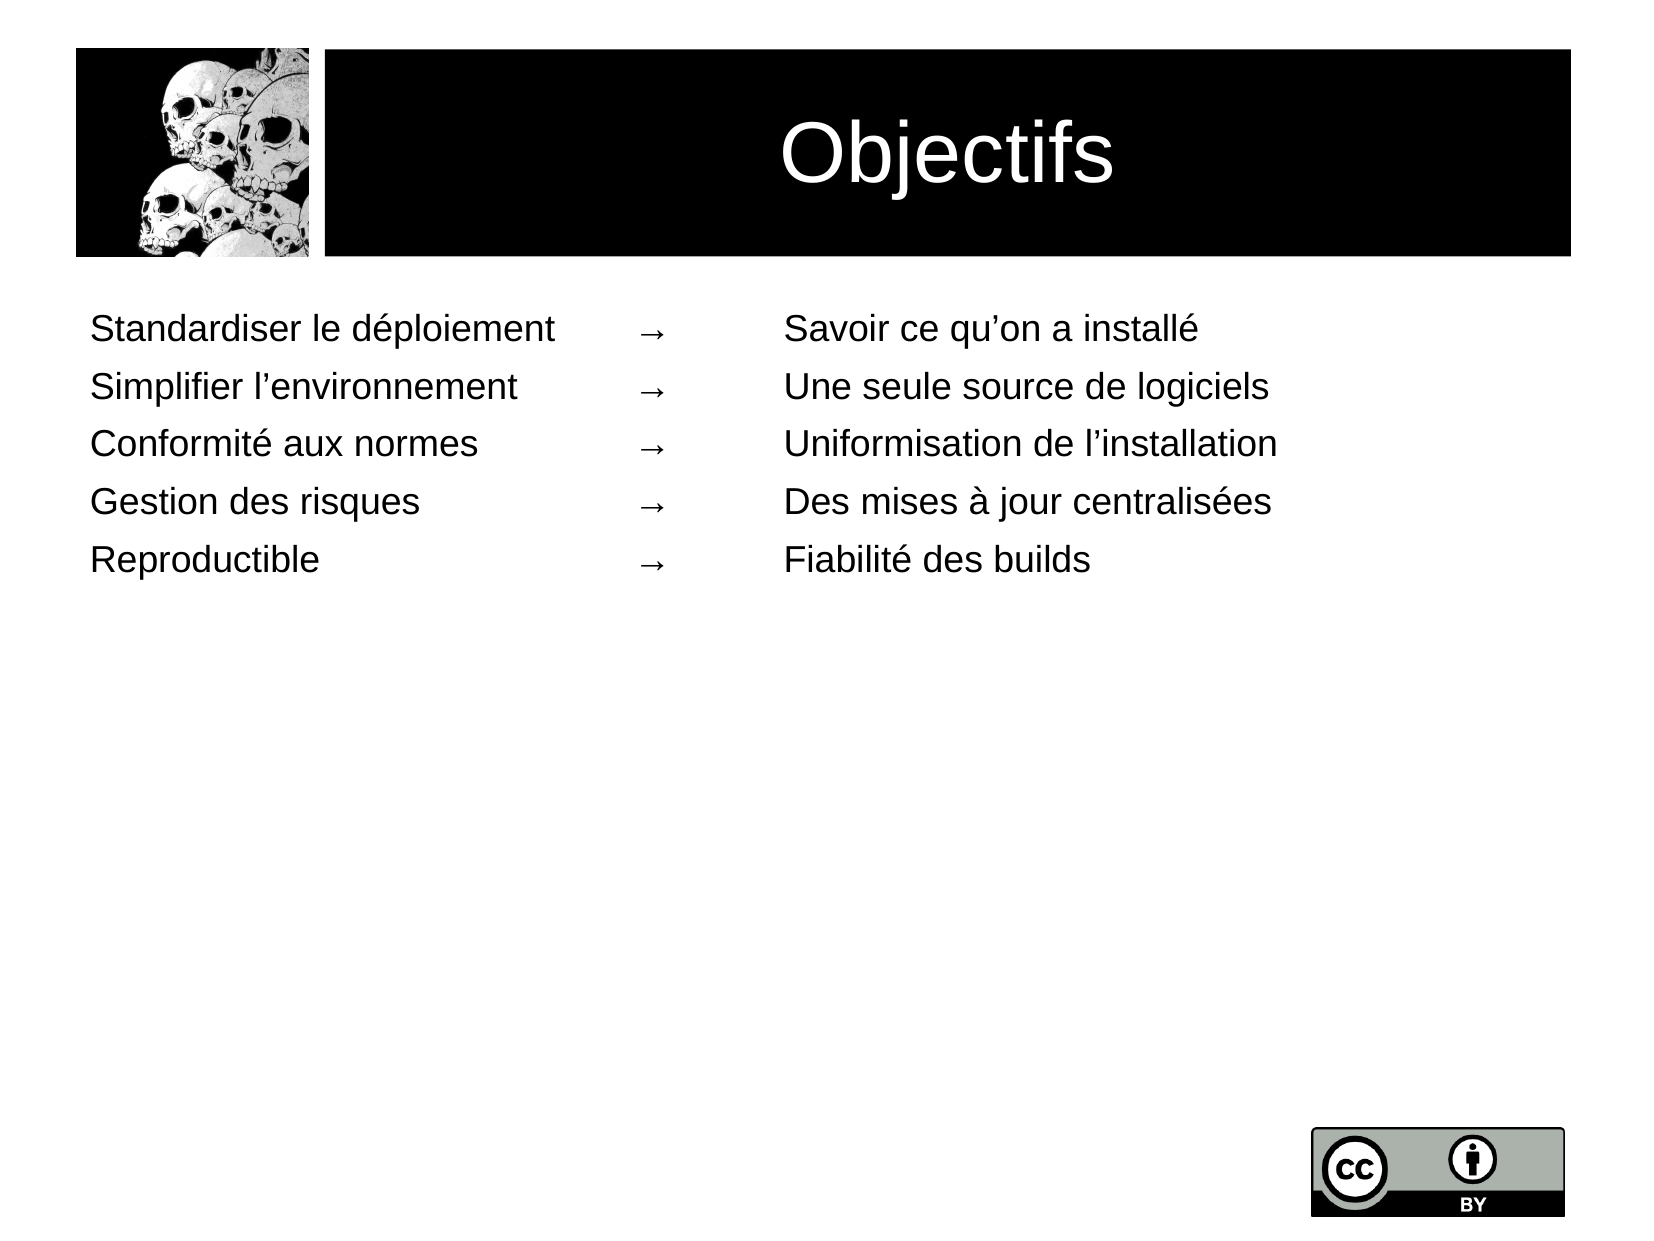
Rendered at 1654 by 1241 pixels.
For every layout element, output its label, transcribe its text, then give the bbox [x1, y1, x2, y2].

title Objectifs [324, 49, 1571, 257]
picture [1311, 1127, 1565, 1217]
text_box Standardiser le déploiement → Savoir ce qu’on a installé Simplifier l’environnement → Une seule source de logiciels Conformité aux normes → Uniformisation de l’installation Gestion des risques → Des mises à jour centralisées Reproductible → Fiabilité des builds [75, 300, 1576, 588]
picture [76, 48, 309, 257]
